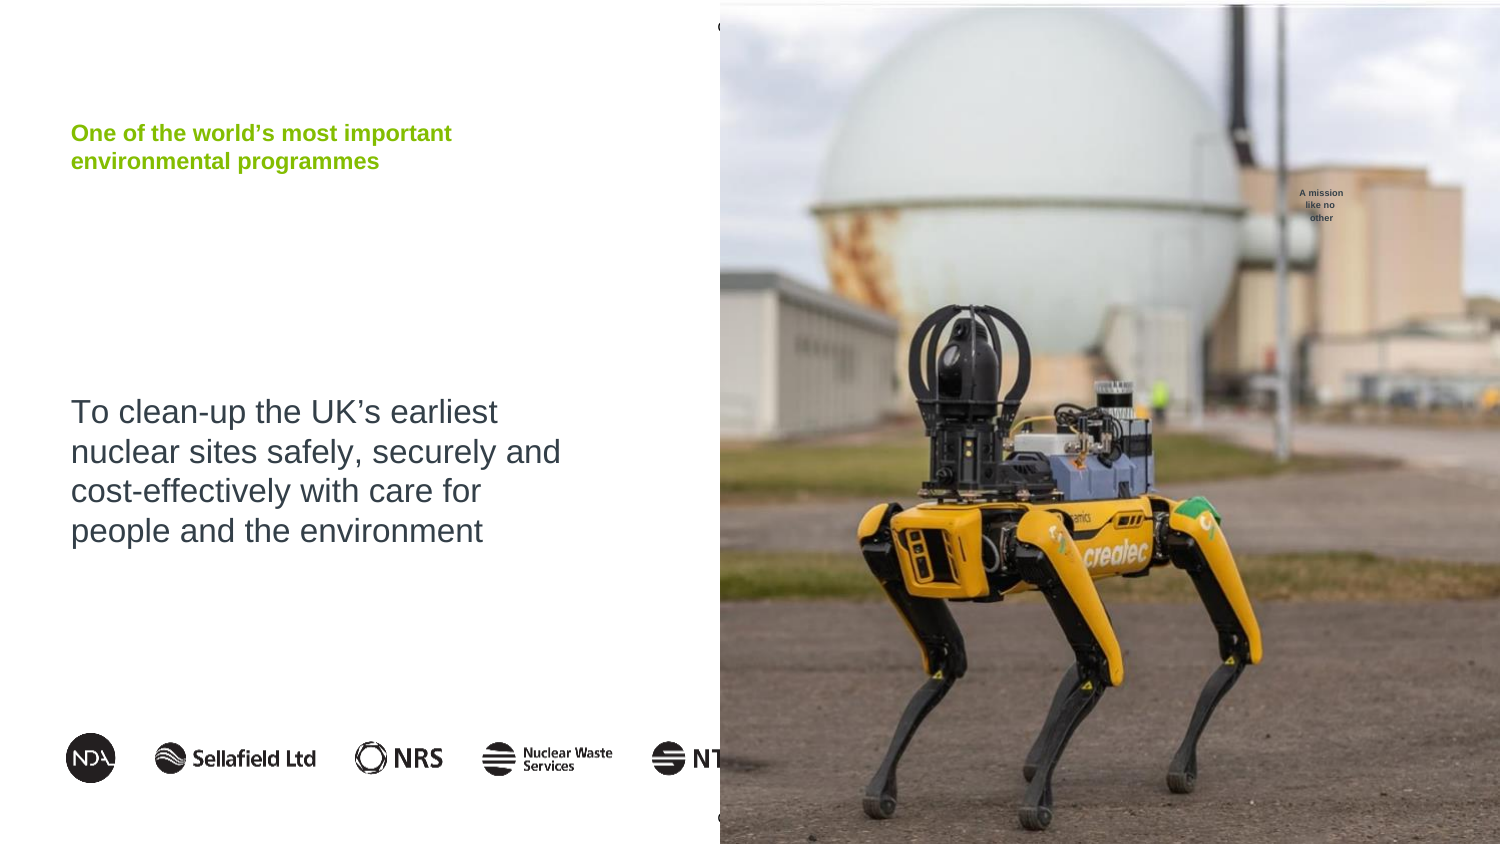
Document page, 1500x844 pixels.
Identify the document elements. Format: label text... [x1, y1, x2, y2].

picture [720, 0, 1500, 844]
list A mission like no other [1173, 189, 1470, 224]
list One of the world’s most important environmental programmes [70, 118, 588, 175]
list To clean-up the UK’s earliest nuclear sites safely, securely and cost-effectively with care for people and the environment [70, 389, 588, 650]
